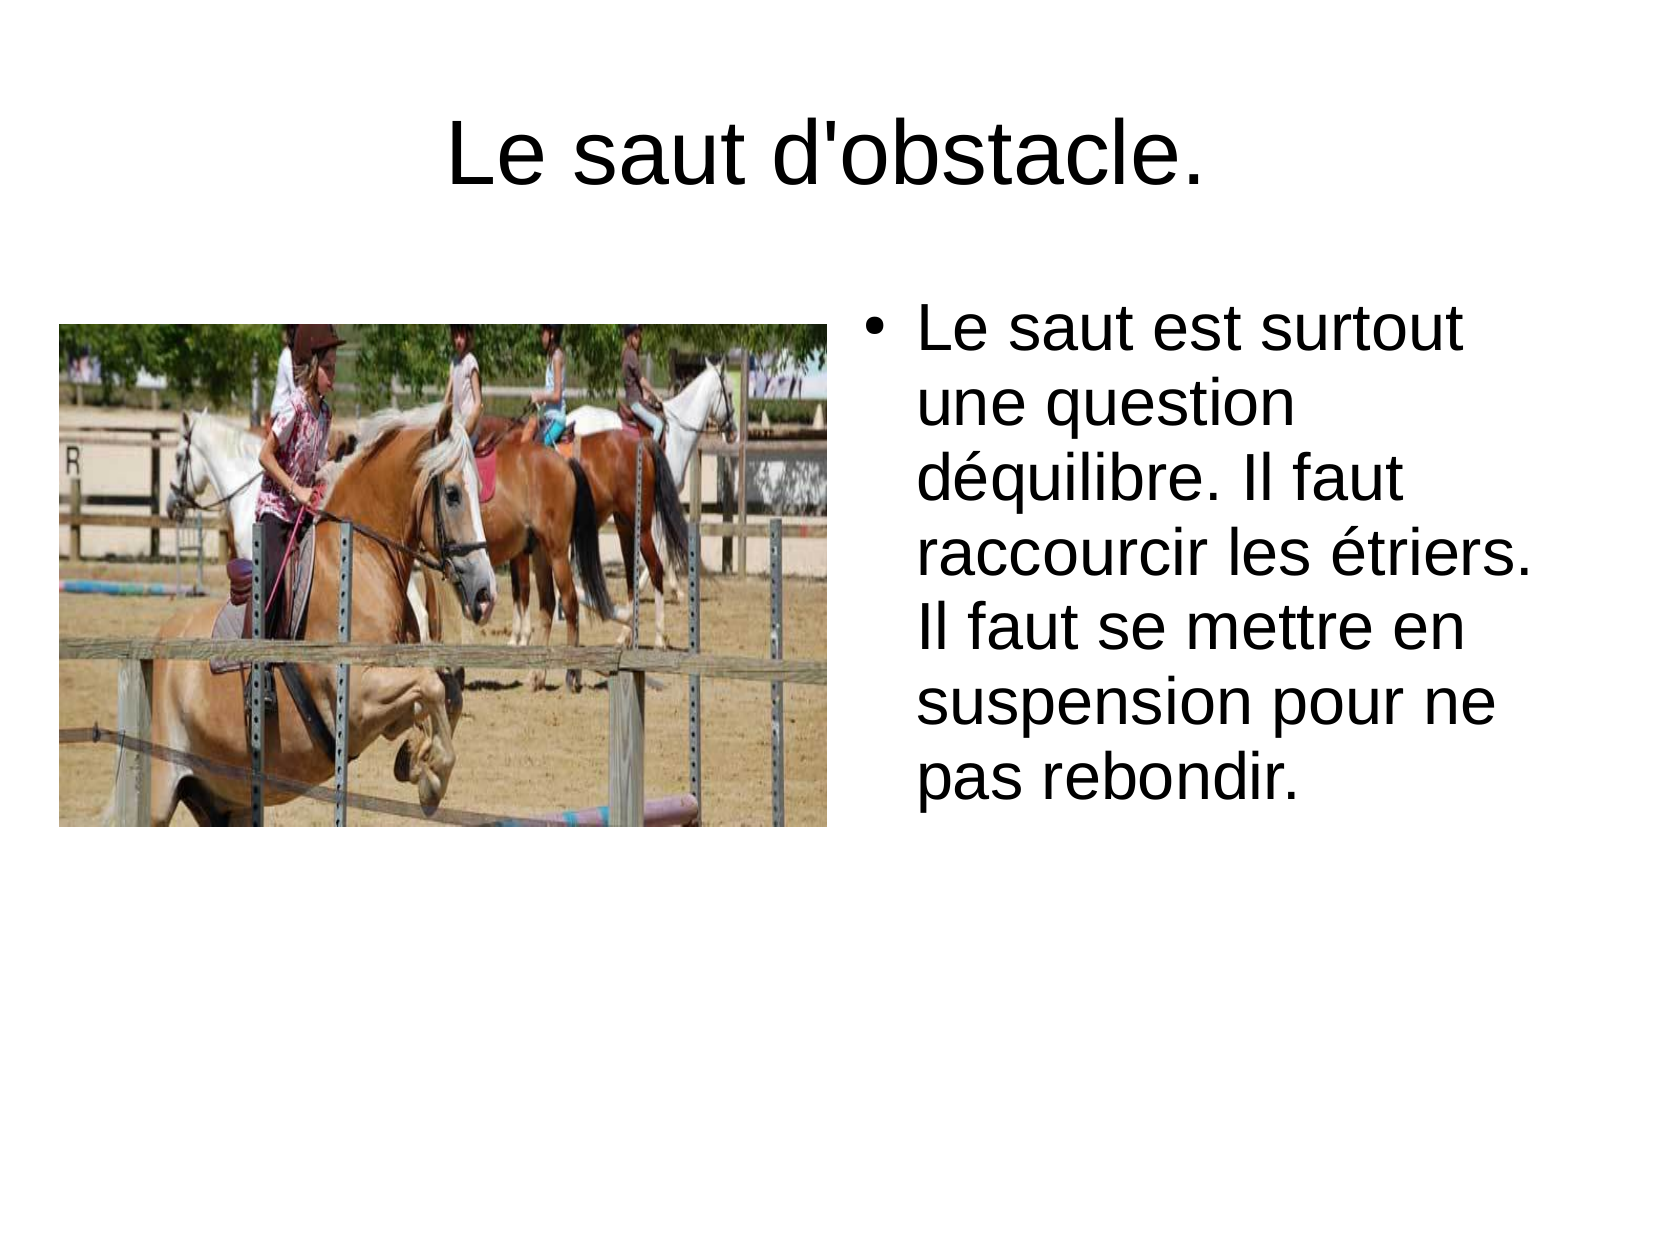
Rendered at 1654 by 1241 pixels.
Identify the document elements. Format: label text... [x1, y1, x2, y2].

list Le saut est surtout une question déquilibre. Il faut raccourcir les étriers. Il faut se mettre en suspension pour ne pas rebondir. [845, 290, 1572, 1094]
picture [59, 324, 827, 827]
title Le saut d'obstacle. [82, 56, 1571, 250]
